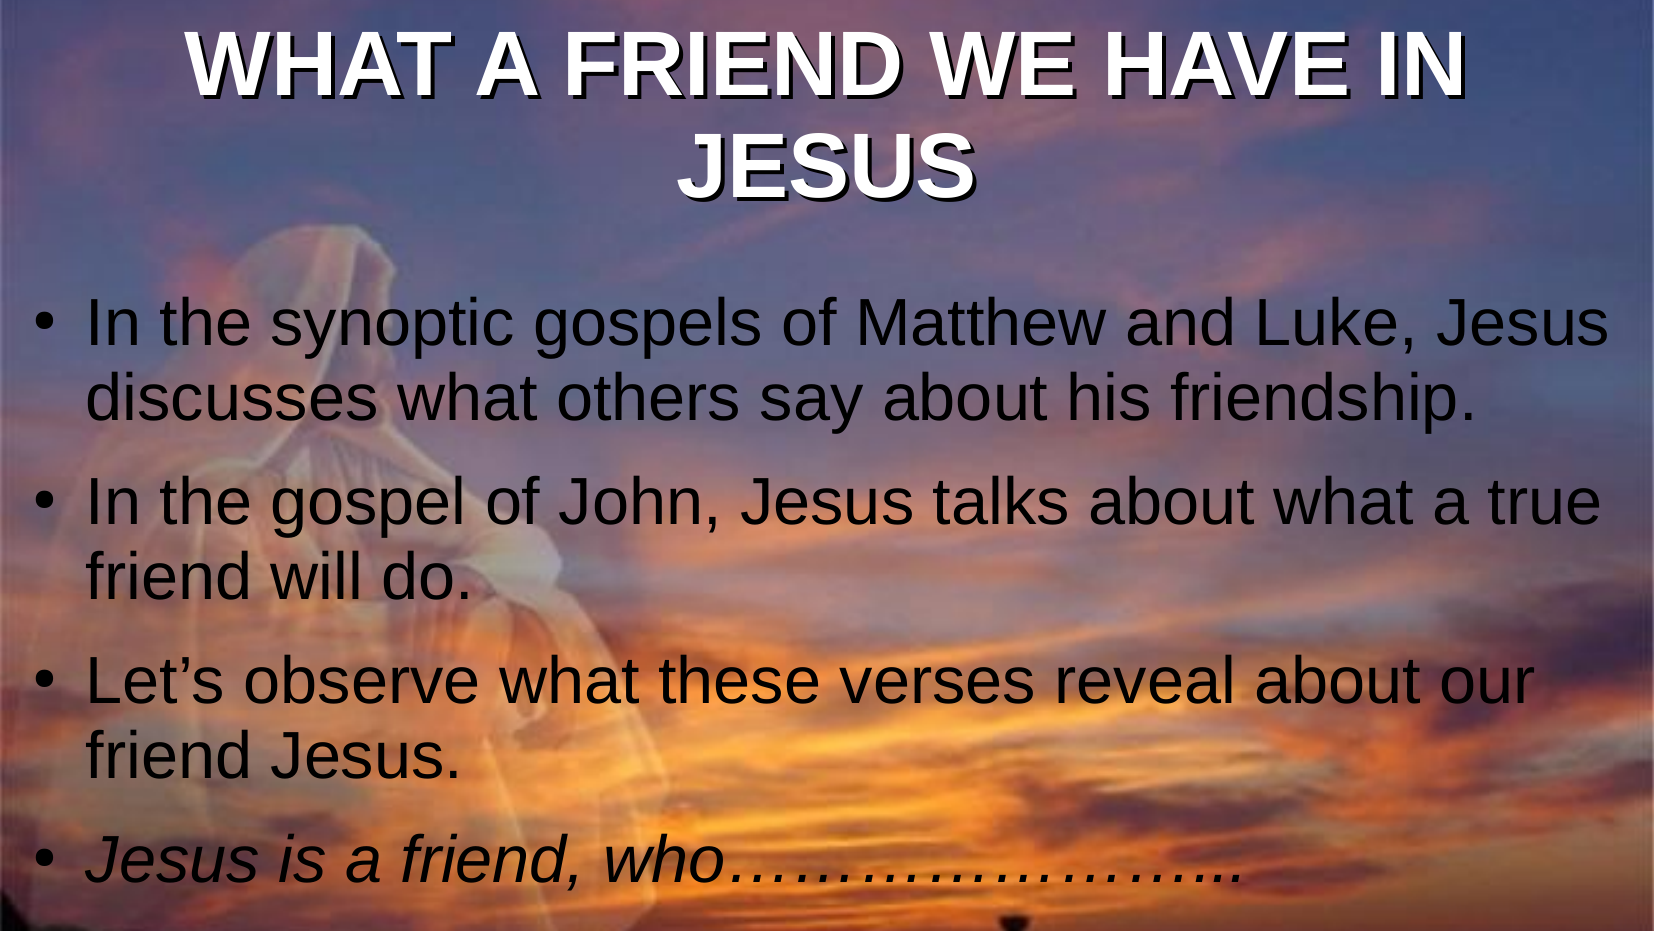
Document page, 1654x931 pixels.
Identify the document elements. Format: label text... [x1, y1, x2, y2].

title WHAT A FRIEND WE HAVE IN JESUS [82, 12, 1571, 218]
list In the synoptic gospels of Matthew and Luke, Jesus discusses what others say about his friendship. In the gospel of John, Jesus talks about what a true friend will do. Let’s observe what these verses reveal about our friend Jesus. Jesus is a friend, who…………………... [15, 285, 1636, 929]
picture [0, 0, 1654, 931]
